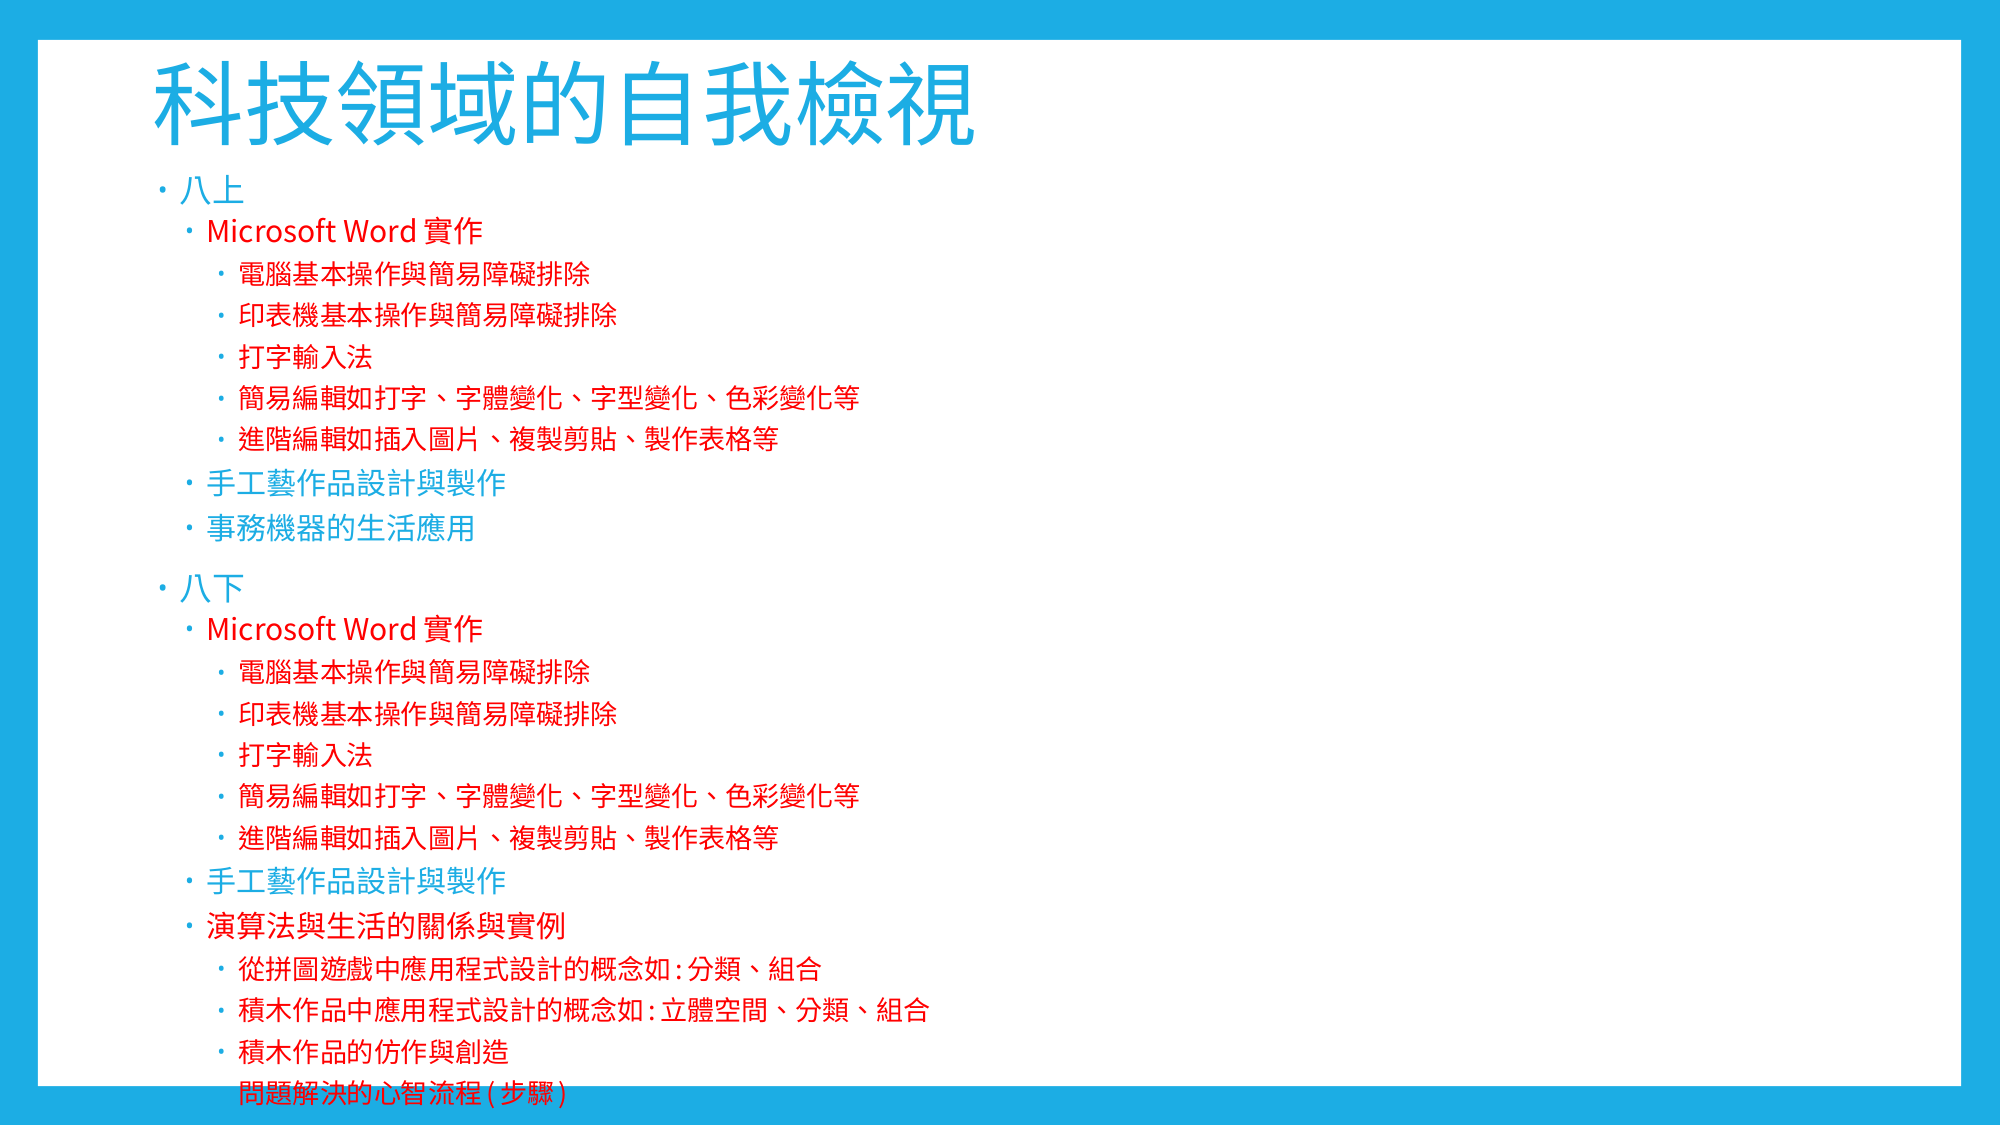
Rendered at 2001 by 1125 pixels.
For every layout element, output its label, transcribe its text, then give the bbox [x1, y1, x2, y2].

list 八上 Microsoft Word實作 電腦基本操作與簡易障礙排除 印表機基本操作與簡易障礙排除 打字輸入法 簡易編輯如打字、字體變化、字型變化、色彩變化等 進階編輯如插入圖片、複製剪貼、製作表格等 手工藝作品設計與製作 事務機器的生活應用 八下 Microsoft Word實作 電腦基本操作與簡易障礙排除 印表機基本操作與簡易障礙排除 打字輸入法 簡易編輯如打字、字體變化、字型變化、色彩變化等 進階編輯如插入圖片、複製剪貼、製作表格等 手工藝作品設計與製作 演算法與生活的關係與實例 從拼圖遊戲中應用程式設計的概念如:分類、組合 積木作品中應用程式設計的概念如:立體空間、分類、組合 積木作品的仿作與創造 問題解決的心智流程(步驟) [137, 166, 1863, 1125]
title 科技領域的自我檢視 [137, 0, 1863, 166]
